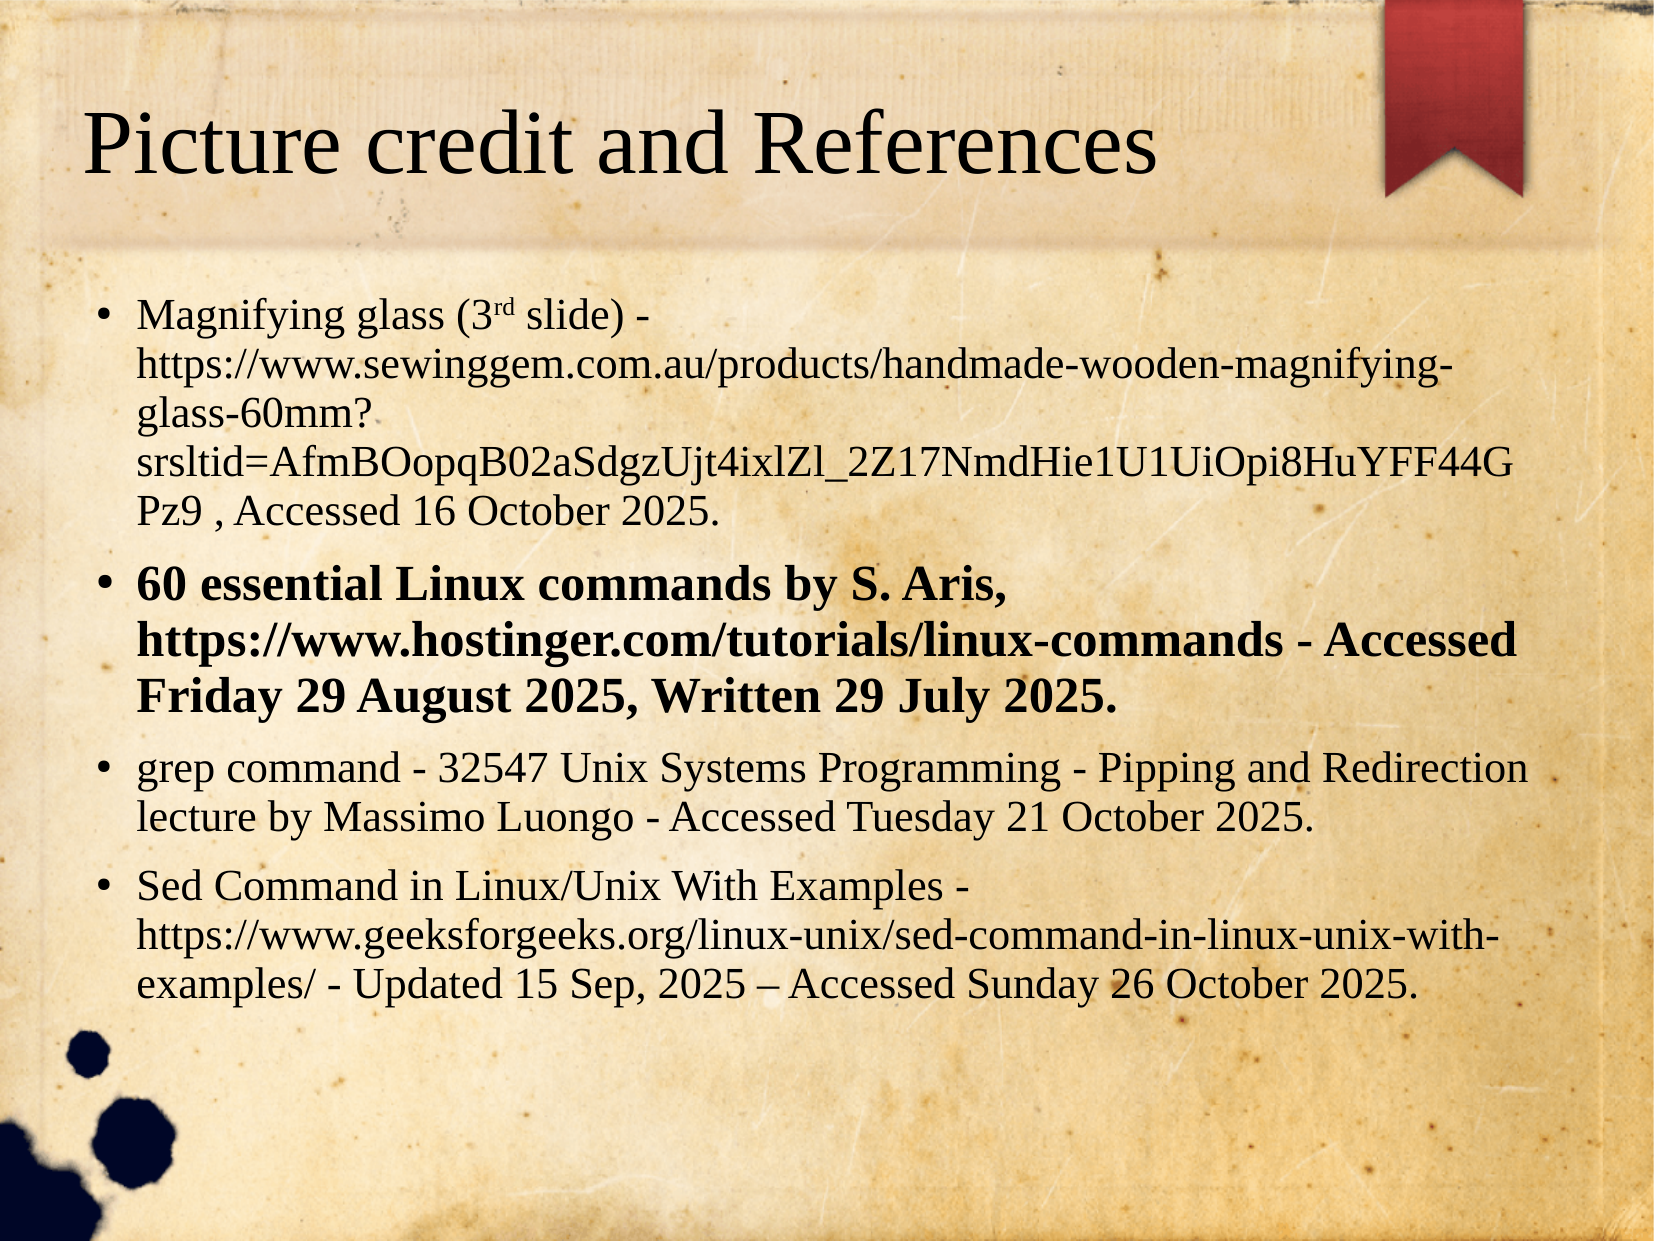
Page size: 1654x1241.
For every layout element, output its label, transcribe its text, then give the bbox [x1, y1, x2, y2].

title Picture credit and References [82, 49, 1347, 237]
list Magnifying glass (3rd slide) - https://www.sewinggem.com.au/products/handmade-wooden-magnifying-glass-60mm?srsltid=AfmBOopqB02aSdgzUjt4ixlZl_2Z17NmdHie1U1UiOpi8HuYFF44GPz9 , Accessed 16 October 2025. 60 essential Linux commands by S. Aris, https://www.hostinger.com/tutorials/linux-commands - Accessed Friday 29 August 2025, Written 29 July 2025. grep command - 32547 Unix Systems Programming - Pipping and Redirection lecture by Massimo Luongo - Accessed Tuesday 21 October 2025. Sed Command in Linux/Unix With Examples - https://www.geeksforgeeks.org/linux-unix/sed-command-in-linux-unix-with-examples/ - Updated 15 Sep, 2025 – Accessed Sunday 26 October 2025. [82, 290, 1538, 1010]
picture [0, 0, 1654, 1241]
